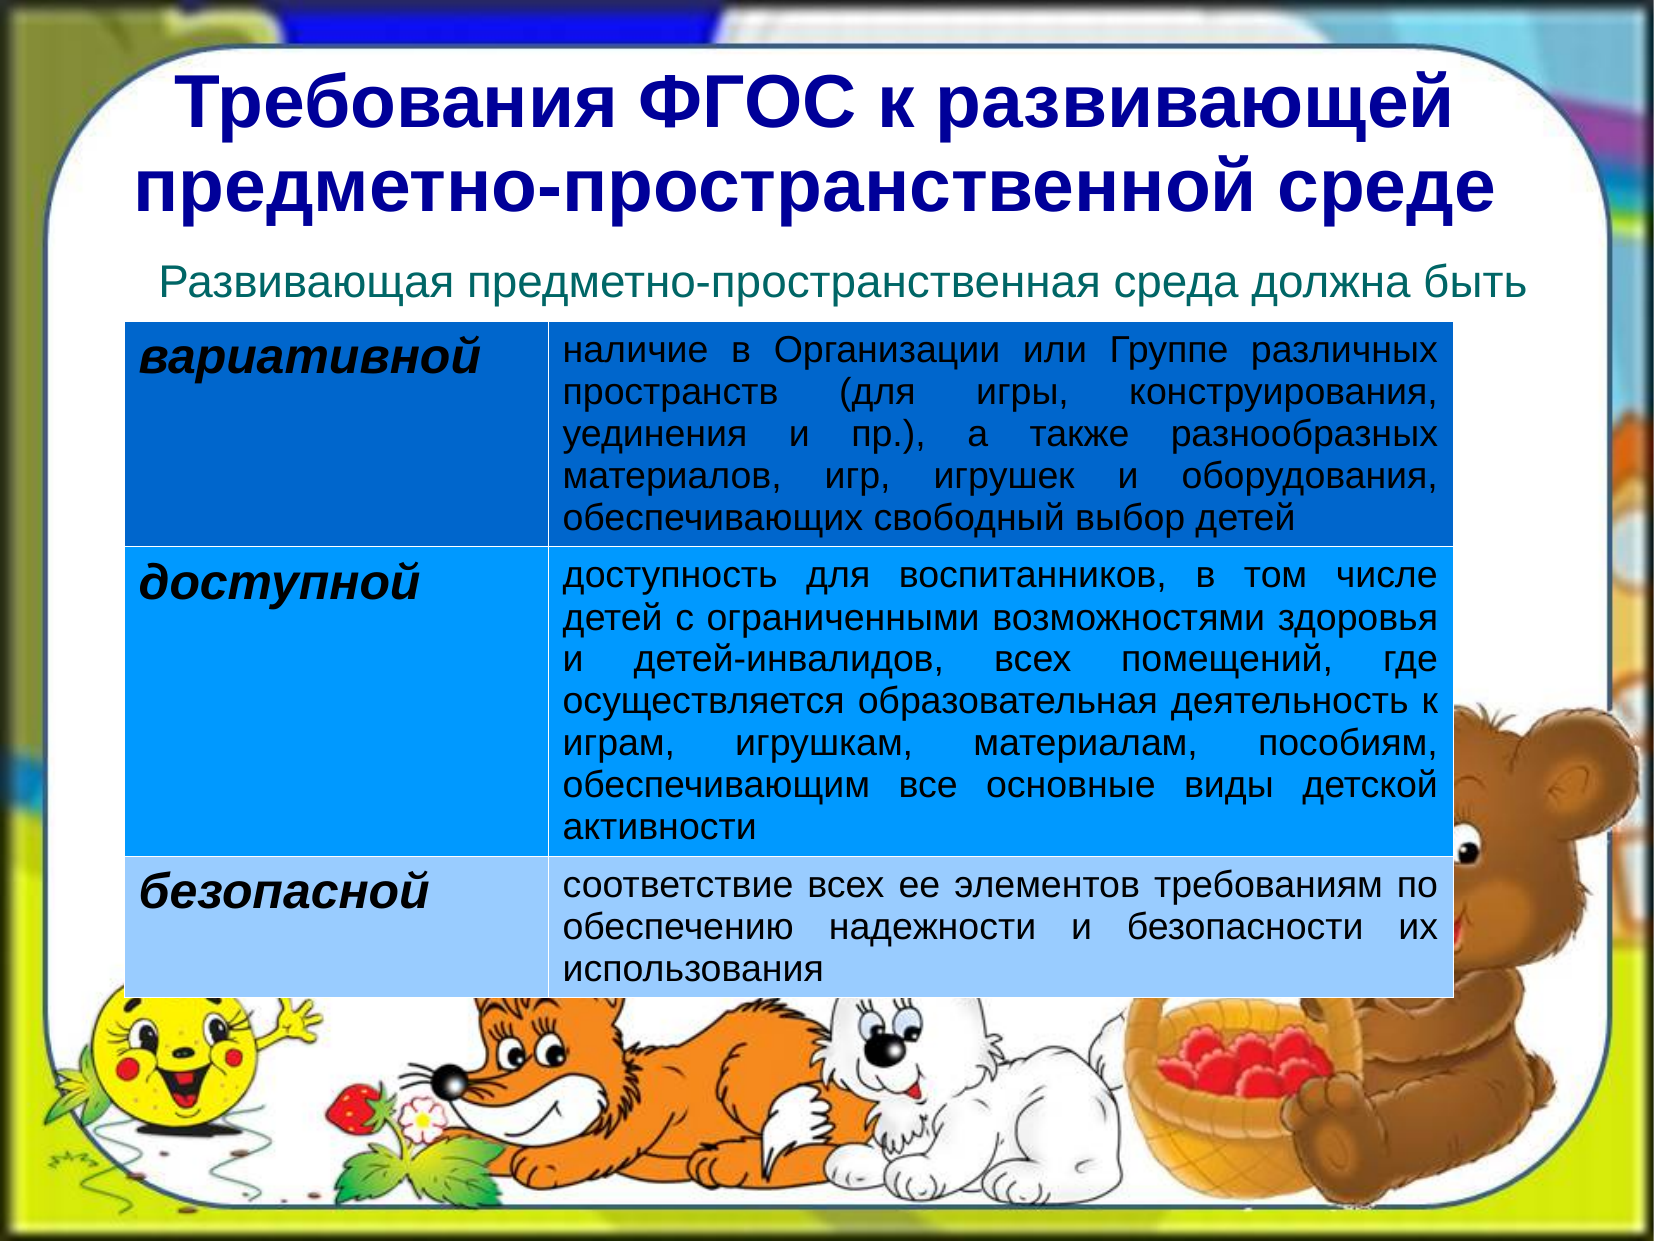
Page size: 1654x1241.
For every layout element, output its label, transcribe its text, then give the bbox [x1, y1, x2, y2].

table_header наличие в Организации или Группе различных пространств (для игры, конструирования, уединения и пр.), а также разнообразных материалов, игр, игрушек и оборудования, обеспечивающих свободный выбор детей [549, 322, 1453, 546]
picture [0, 0, 1654, 1241]
table_header вариативной [125, 322, 548, 546]
table_cell доступной [125, 547, 548, 856]
table_cell доступность для воспитанников, в том числе детей с ограниченными возможностями здоровья и детей-инвалидов, всех помещений, где осуществляется образовательная деятельность к играм, игрушкам, материалам, пособиям, обеспечивающим все основные виды детской активности [549, 547, 1453, 856]
list Требования ФГОС к развивающей предметно-пространственной среде Развивающая предметно-пространственная среда должна быть [70, 59, 1560, 1182]
table_cell безопасной [125, 857, 548, 997]
table_cell соответствие всех ее элементов требованиям по обеспечению надежности и безопасности их использования [549, 857, 1453, 997]
